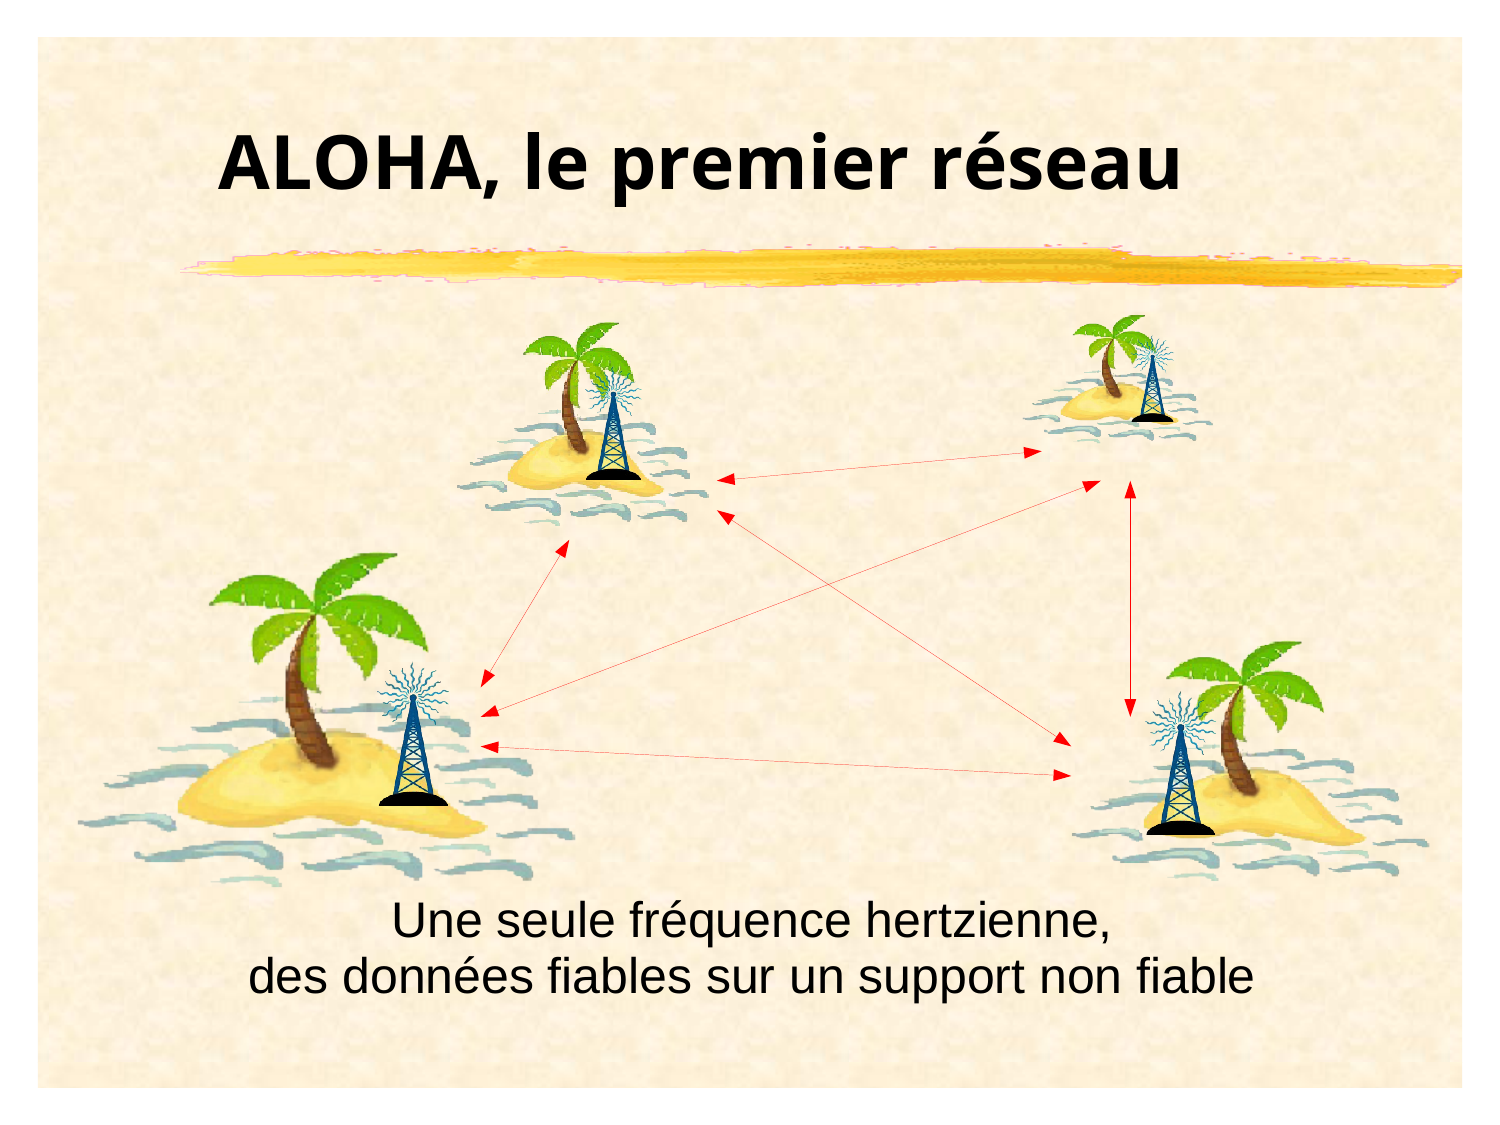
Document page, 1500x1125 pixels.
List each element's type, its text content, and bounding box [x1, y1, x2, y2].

text_box Une seule fréquence hertzienne, des données fiables sur un support non fiable [155, 892, 1338, 1005]
picture [37, 37, 1463, 1088]
title ALOHA, le premier réseau [203, 72, 1427, 248]
